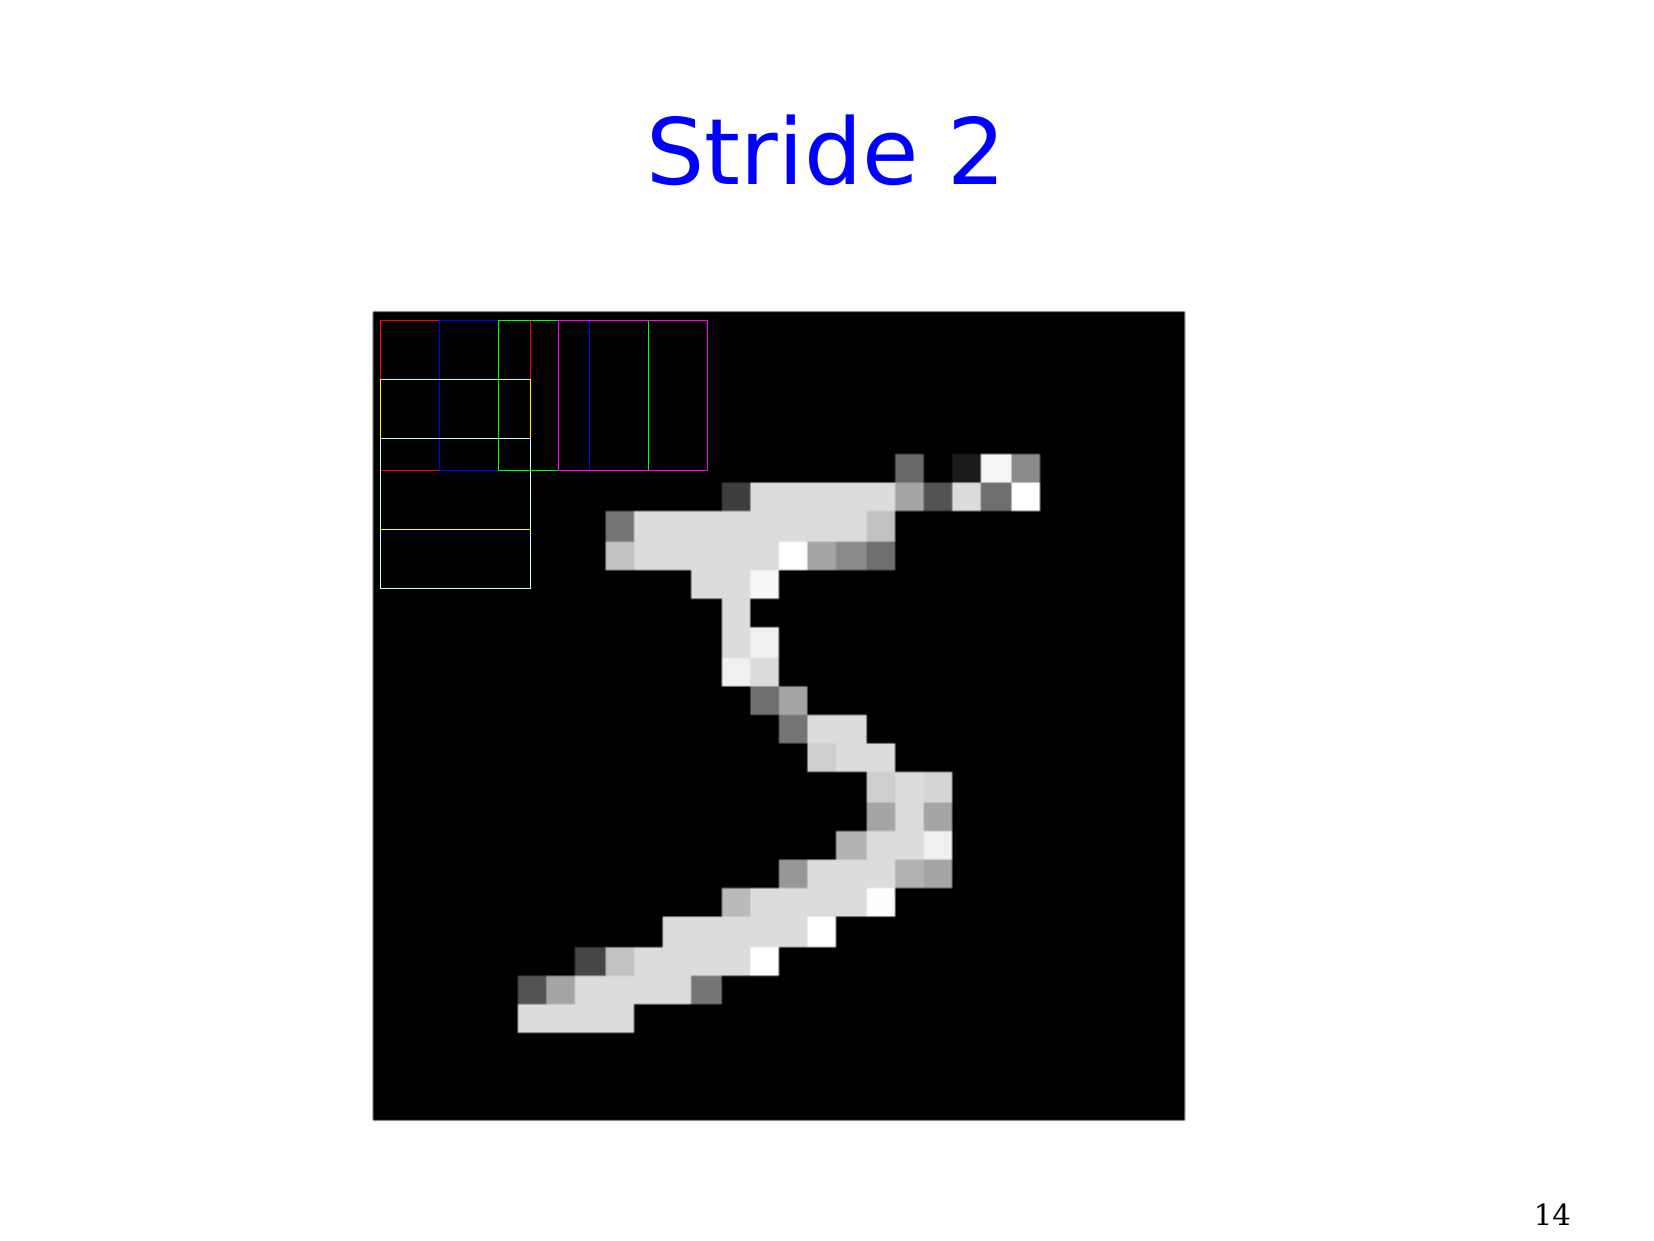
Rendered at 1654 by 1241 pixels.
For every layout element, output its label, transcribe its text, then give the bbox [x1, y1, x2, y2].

title Stride 2 [82, 49, 1571, 257]
picture [356, 299, 1203, 1132]
